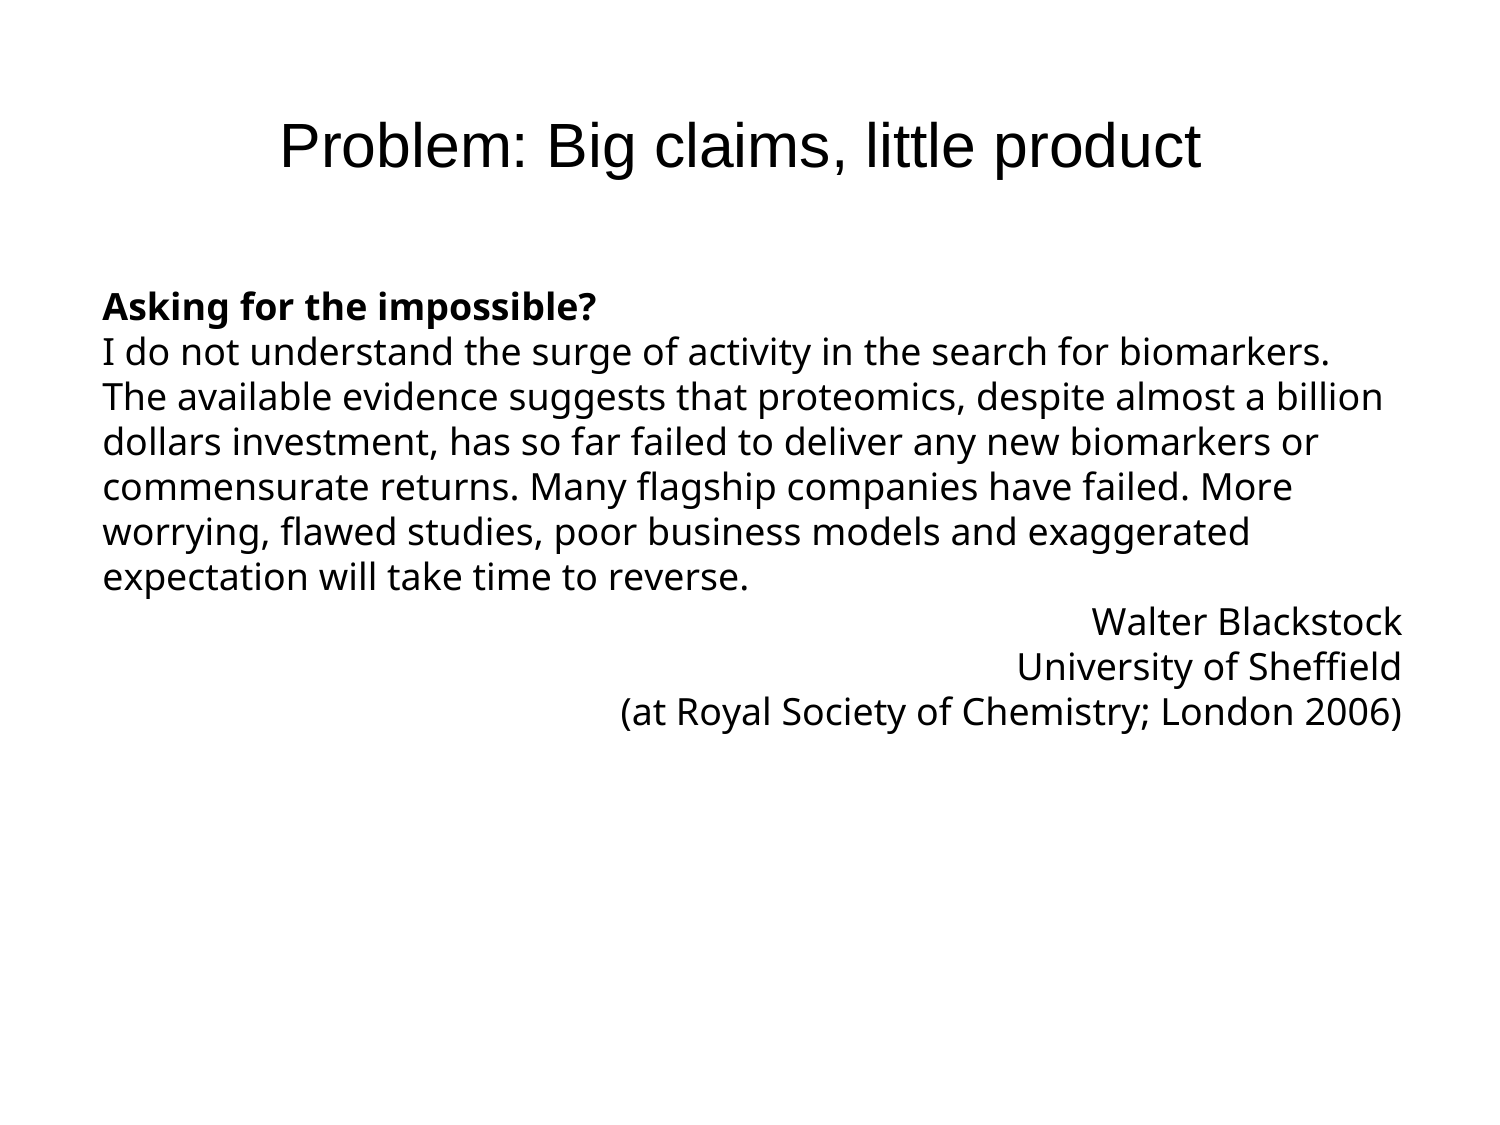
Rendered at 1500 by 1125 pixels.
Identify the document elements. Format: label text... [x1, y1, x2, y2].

text_box Asking for the impossible? I do not understand the surge of activity in the search for biomarkers. The available evidence suggests that proteomics, despite almost a billion dollars investment, has so far failed to deliver any new biomarkers or commensurate returns. Many flagship companies have failed. More worrying, flawed studies, poor business models and exaggerated expectation will take time to reverse. Walter Blackstock University of Sheffield (at Royal Society of Chemistry; London 2006) [87, 274, 1418, 741]
title Problem: Big claims, little product [0, 62, 1500, 237]
